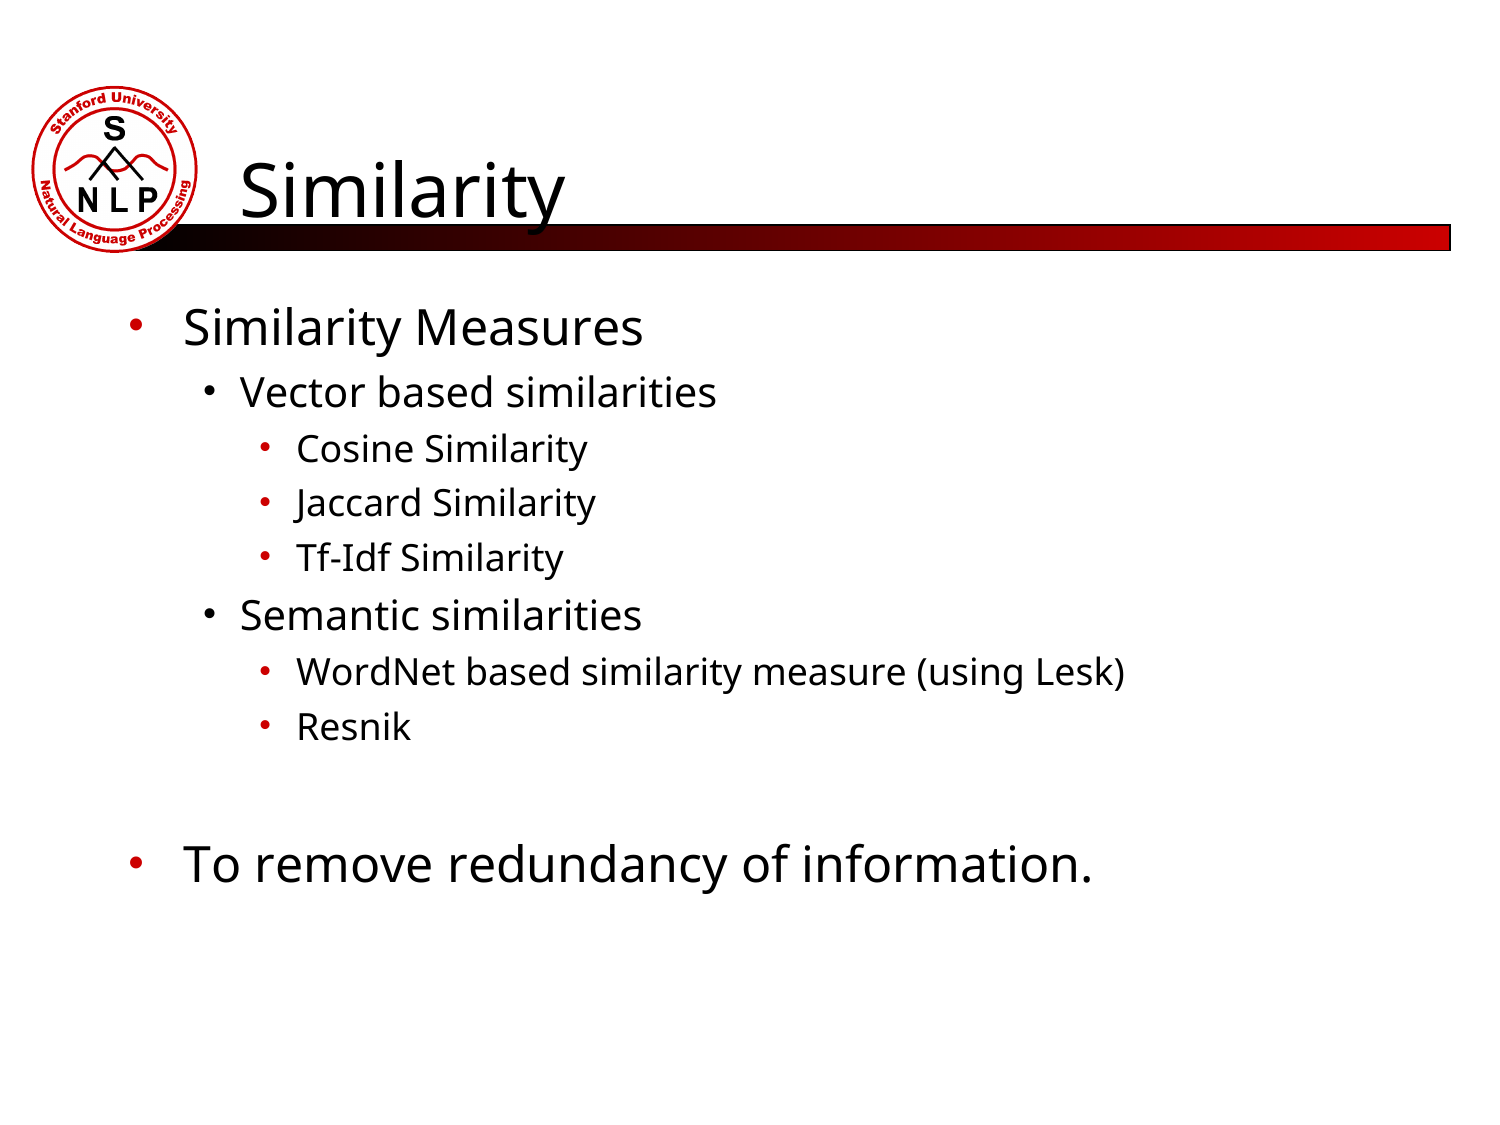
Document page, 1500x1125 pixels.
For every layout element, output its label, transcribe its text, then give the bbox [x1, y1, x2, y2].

title Similarity [225, 61, 1500, 240]
list Similarity Measures Vector based similarities Cosine Similarity Jaccard Similarity Tf-Idf Similarity Semantic similarities WordNet based similarity measure (using Lesk) Resnik To remove redundancy of information. [112, 287, 1388, 1041]
